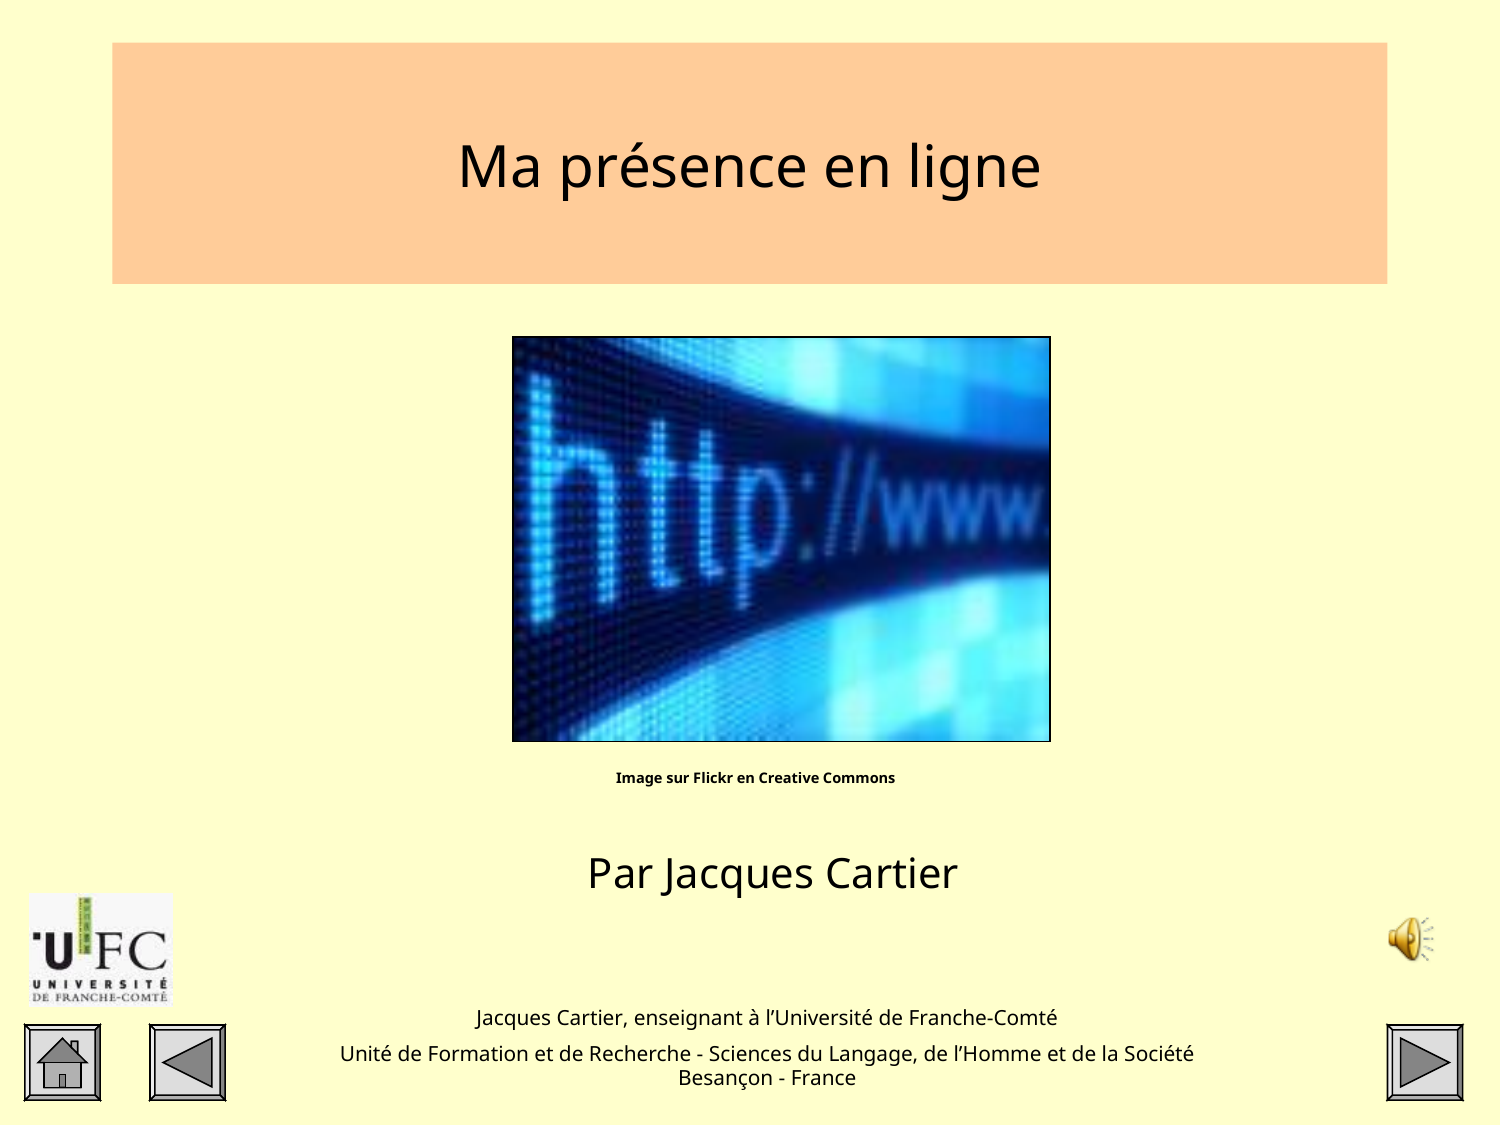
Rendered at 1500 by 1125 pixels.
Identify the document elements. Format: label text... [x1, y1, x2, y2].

text_box Image sur Flickr en Creative Commons [490, 763, 1022, 796]
picture [513, 338, 1050, 741]
title Ma présence en ligne [112, 42, 1388, 284]
picture [1387, 916, 1438, 967]
subtitle Par Jacques Cartier [183, 846, 1365, 965]
picture [29, 893, 173, 1007]
